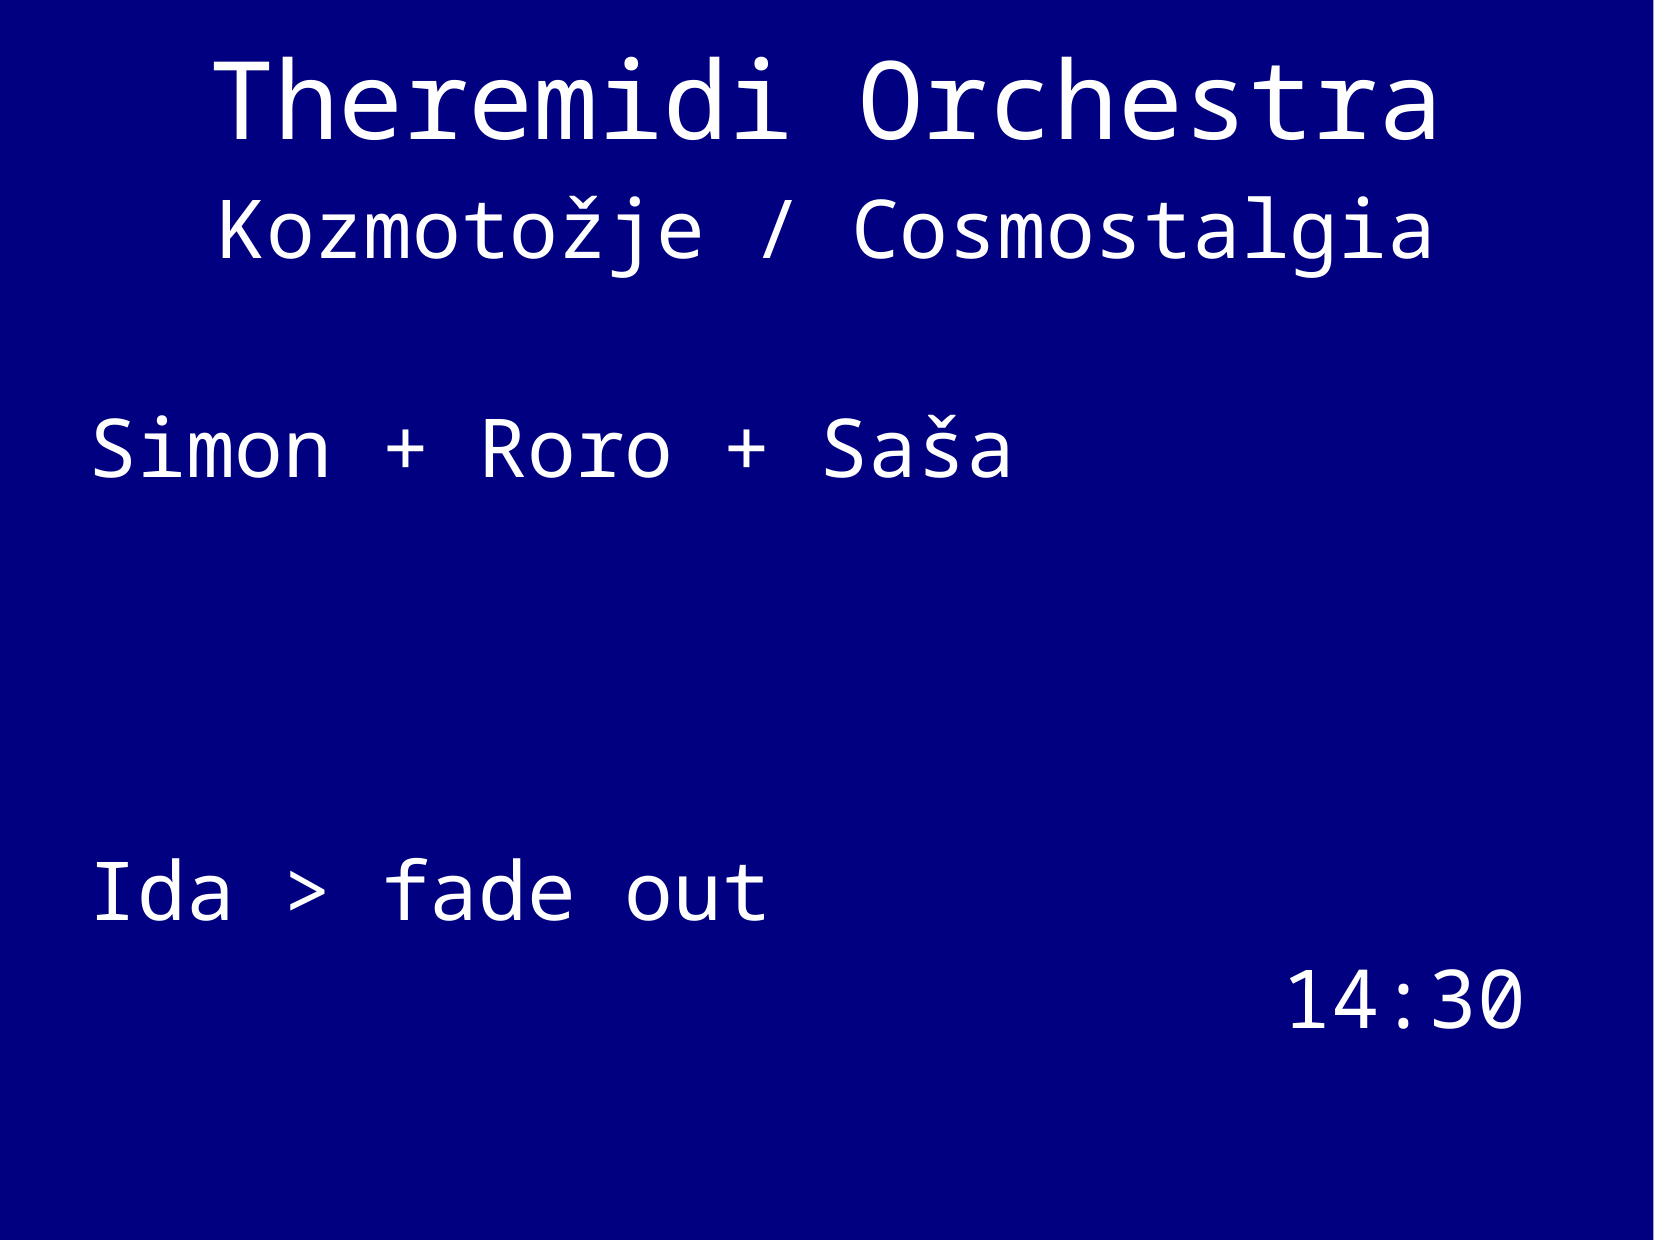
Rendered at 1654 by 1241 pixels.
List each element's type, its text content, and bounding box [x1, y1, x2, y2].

text_box 14:30 [1282, 900, 1620, 1096]
subtitle Simon + Roro + Saša Ida > fade out [88, 272, 1566, 1063]
title Theremidi Orchestra Kozmotožje / Cosmostalgia [82, 49, 1571, 257]
